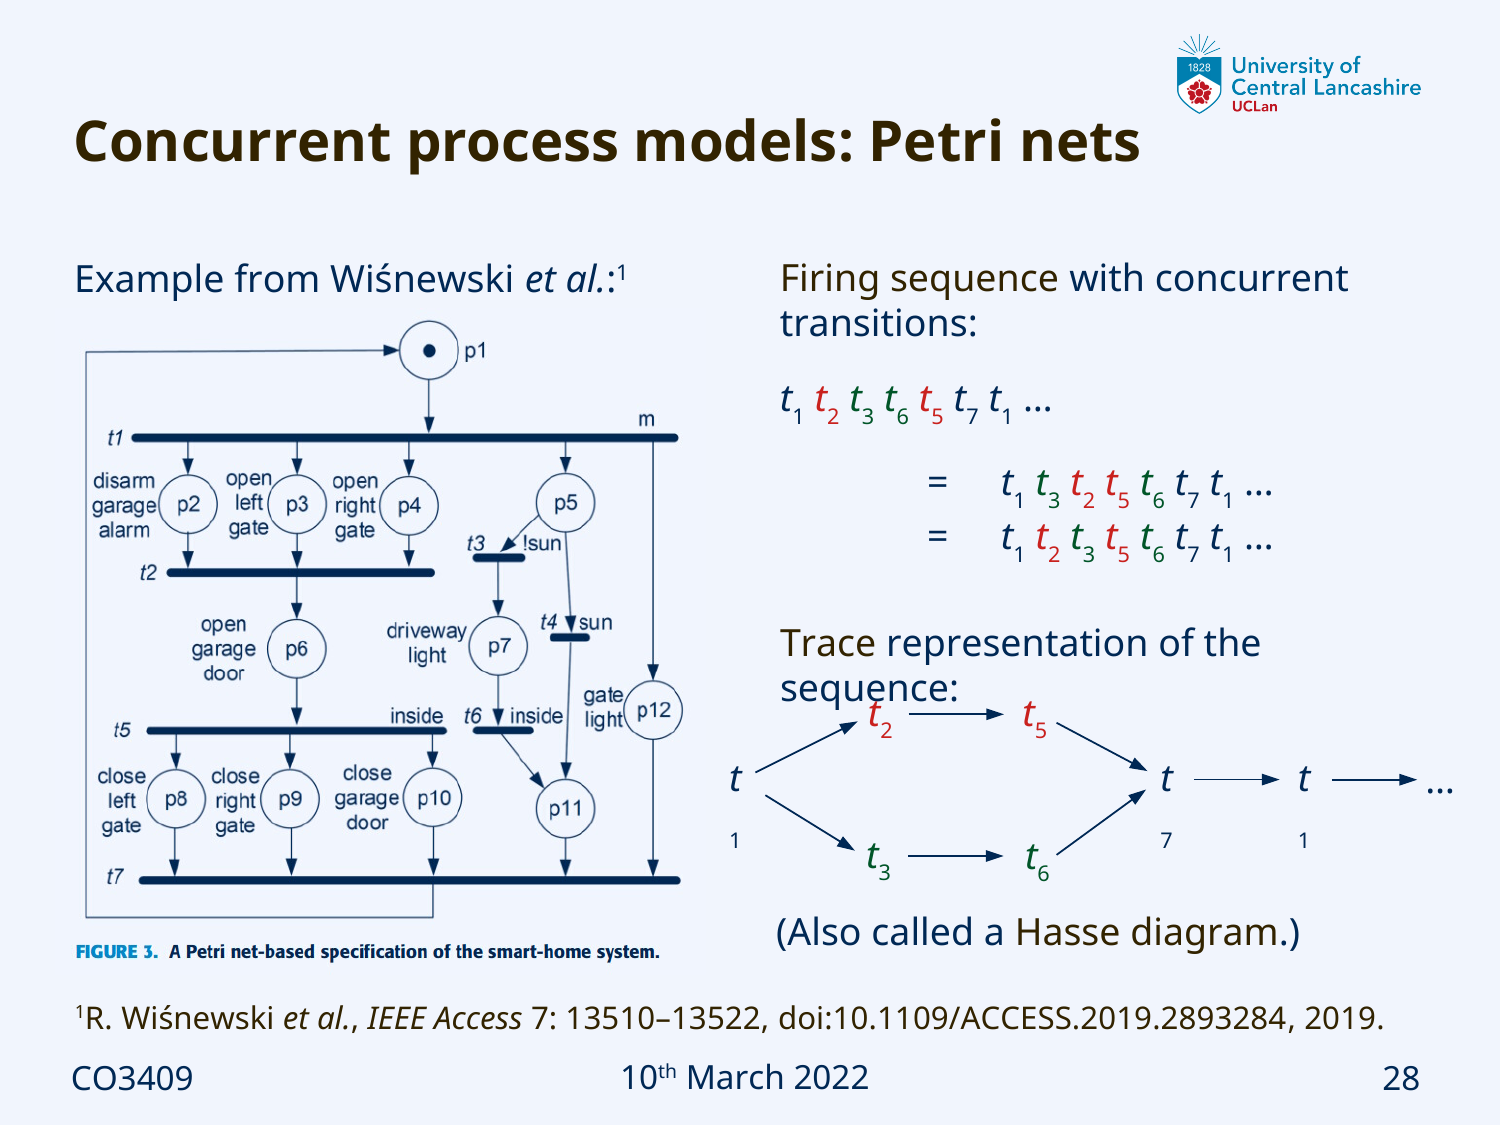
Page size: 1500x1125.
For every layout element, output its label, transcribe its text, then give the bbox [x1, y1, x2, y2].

text_box t1 [1283, 746, 1337, 816]
text_box … [1410, 748, 1478, 809]
text_box t6 [1010, 824, 1066, 894]
text_box (Also called a Hasse diagram.) [761, 900, 1427, 961]
text_box t3 [851, 823, 907, 893]
text_box Firing sequence with concurrent transitions: t1 t2 t3 t6 t5 t7 t1 … = t1 t3 t2 t5 t6 t7 t1 … = t1 t2 t3 t5 t6 t7 t1 … [765, 246, 1421, 575]
title Concurrent process models: Petri nets [58, 93, 1475, 186]
picture [55, 308, 706, 975]
text_box Trace representation of the sequence: [765, 611, 1464, 672]
text_box Example from Wiśnewski et al.:1 [59, 240, 1435, 308]
picture [1177, 34, 1421, 93]
text_box t2 [853, 681, 909, 751]
text_box 1R. Wiśnewski et al., IEEE Access 7: 13510–13522, doi:10.1109/ACCESS.2019.2893284, 2019. [60, 983, 1451, 1049]
text_box t5 [1007, 681, 1064, 751]
text_box t1 [714, 746, 769, 816]
text_box t7 [1145, 746, 1200, 816]
